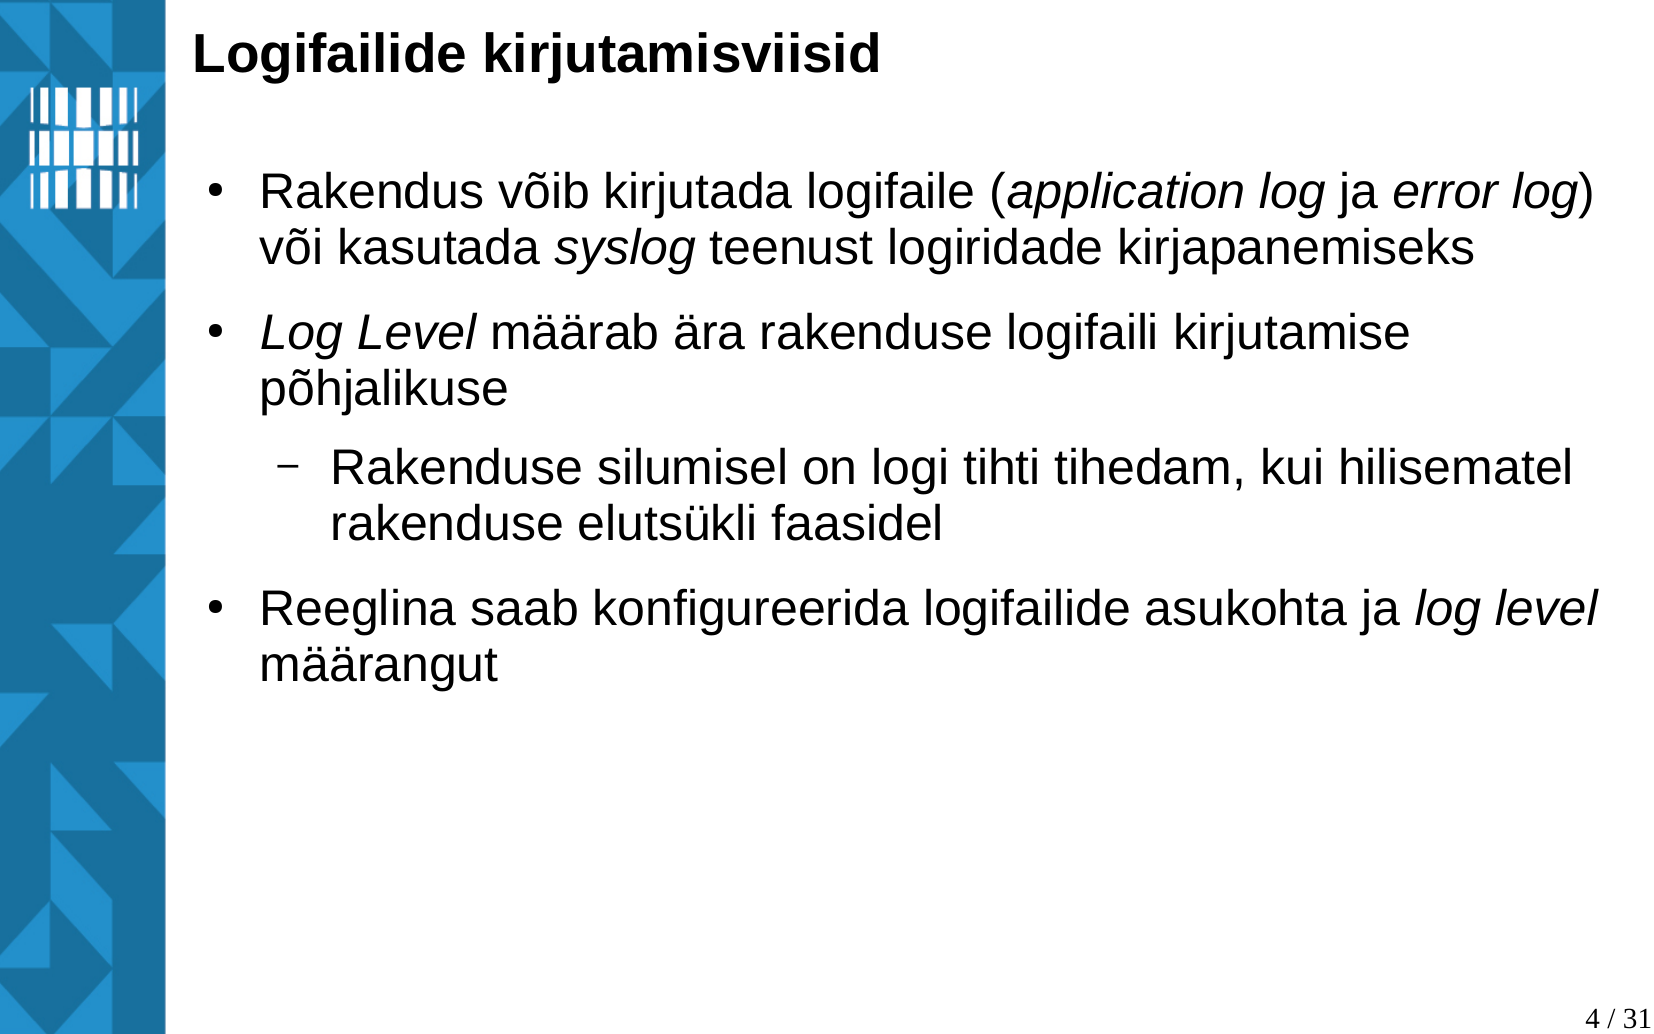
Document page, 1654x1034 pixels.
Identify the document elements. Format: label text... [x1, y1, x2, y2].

list Rakendus võib kirjutada logifaile (application log ja error log) või kasutada syslog teenust logiridade kirjapanemiseks Log Level määrab ära rakenduse logifaili kirjutamise põhjalikuse Rakenduse silumisel on logi tihti tihedam, kui hilisematel rakenduse elutsükli faasidel Reeglina saab konfigureerida logifailide asukohta ja log level määrangut [188, 163, 1625, 857]
title Logifailide kirjutamisviisid [192, 11, 1595, 95]
